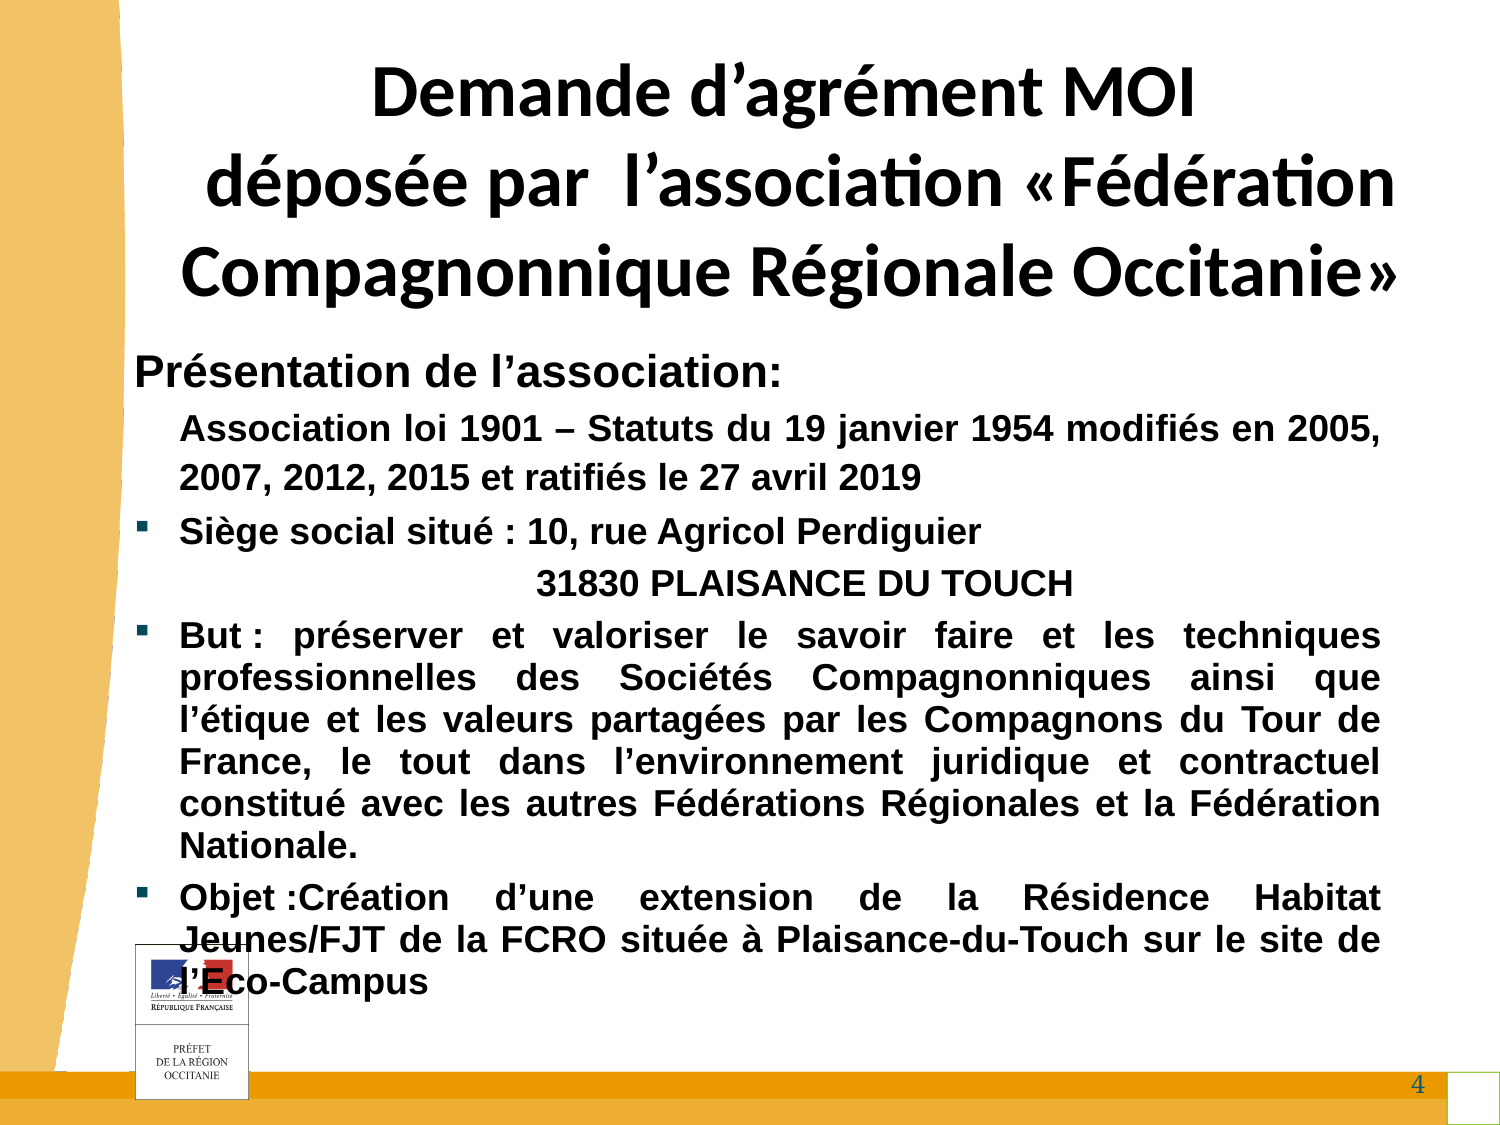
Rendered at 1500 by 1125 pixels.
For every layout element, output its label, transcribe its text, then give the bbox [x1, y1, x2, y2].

list Présentation de l’association: Association loi 1901 – Statuts du 19 janvier 1954 modifiés en 2005, 2007, 2012, 2015 et ratifiés le 27 avril 2019 Siège social situé : 10, rue Agricol Perdiguier 31830 PLAISANCE DU TOUCH But : préserver et valoriser le savoir faire et les techniques professionnelles des Sociétés Compagnonniques ainsi que l’étique et les valeurs partagées par les Compagnons du Tour de France, le tout dans l’environnement juridique et contractuel constitué avec les autres Fédérations Régionales et la Fédération Nationale. Objet :Création d’une extension de la Résidence Habitat Jeunes/FJT de la FCRO située à Plaisance-du-Touch sur le site de l’Eco-Campus [134, 242, 1382, 1063]
title Demande d’agrément MOI déposée par l’association «Fédération Compagnonnique Régionale Occitanie» [118, 153, 1469, 402]
picture [0, 0, 1500, 1125]
slide_number <numéro> [1299, 1042, 1425, 1103]
